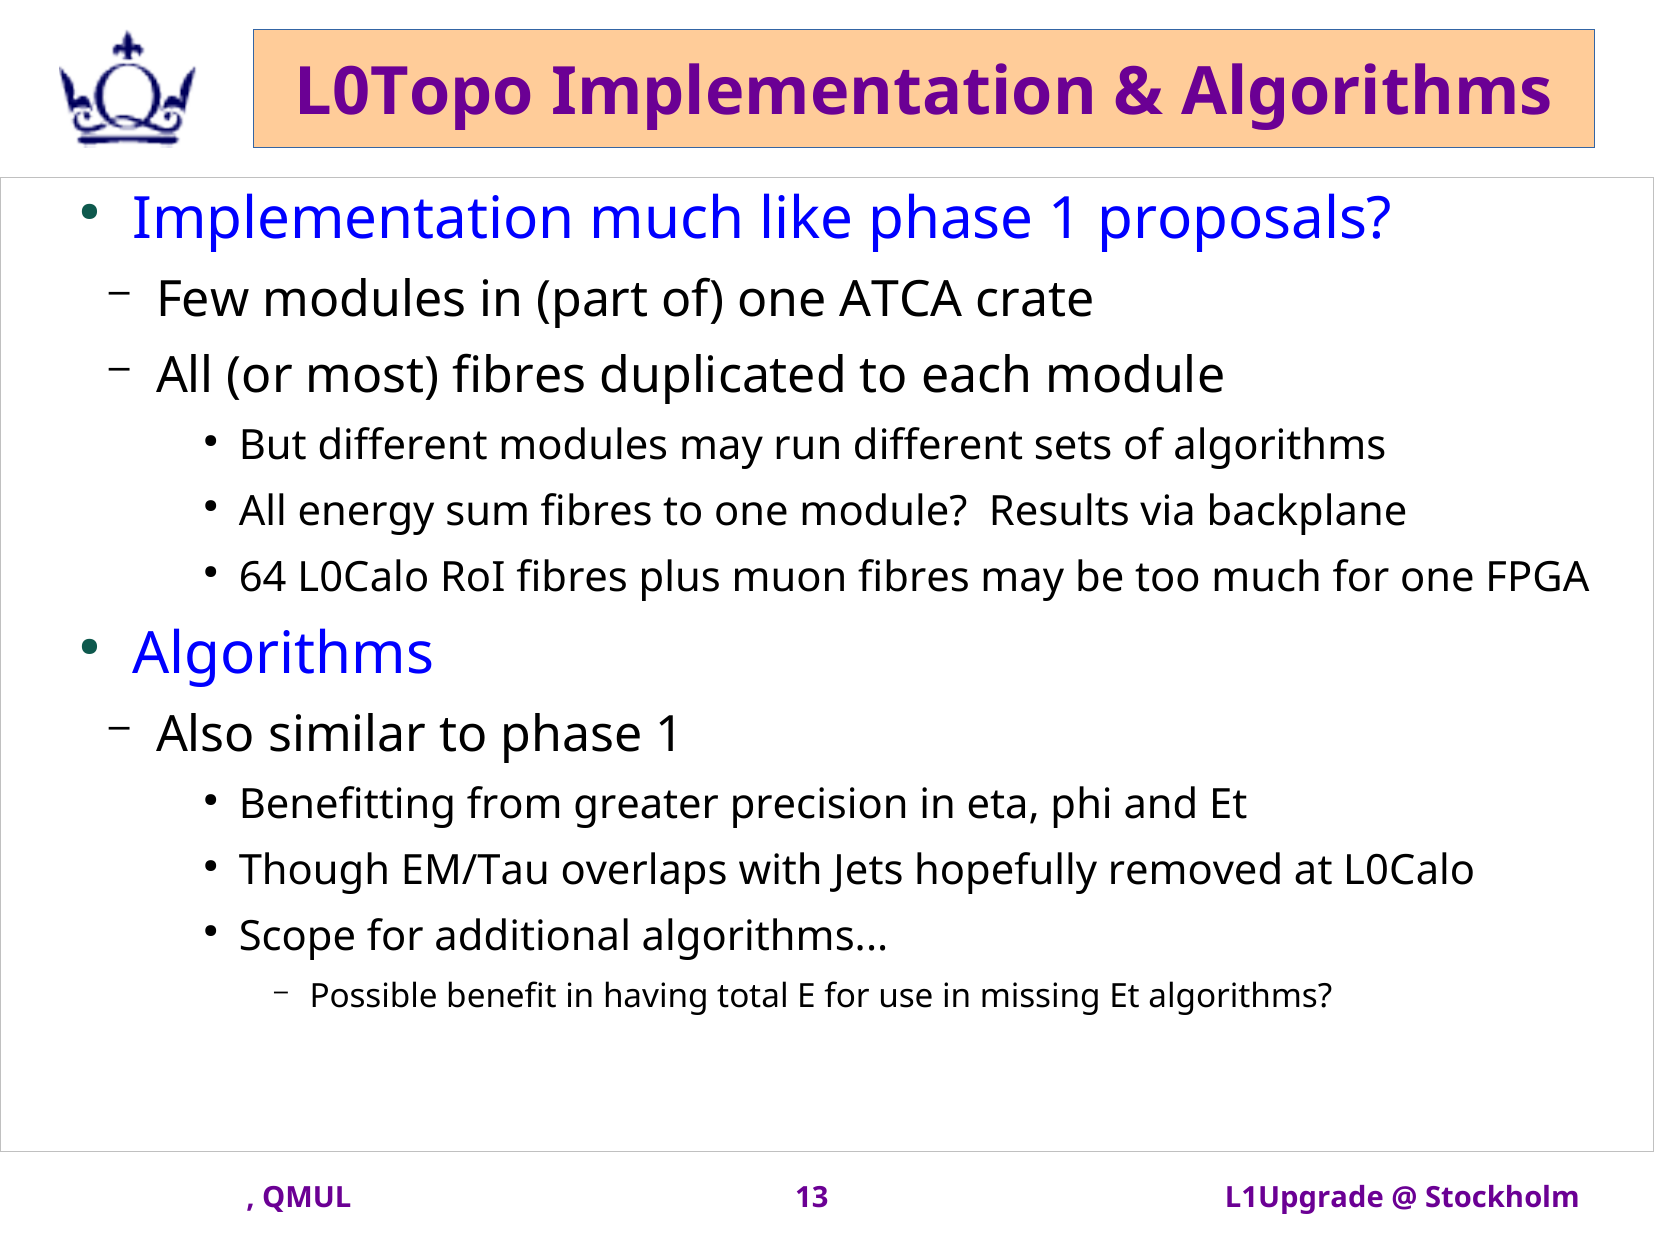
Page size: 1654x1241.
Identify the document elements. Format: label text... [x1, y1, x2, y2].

list Implementation much like phase 1 proposals? Few modules in (part of) one ATCA crate All (or most) fibres duplicated to each module But different modules may run different sets of algorithms All energy sum fibres to one module? Results via backplane 64 L0Calo RoI fibres plus muon fibres may be too much for one FPGA Algorithms Also similar to phase 1 Benefitting from greater precision in eta, phi and Et Though EM/Tau overlaps with Jets hopefully removed at L0Calo Scope for additional algorithms... Possible benefit in having total E for use in missing Et algorithms? [61, 181, 1633, 1149]
picture [59, 29, 200, 148]
title L0Topo Implementation & Algorithms [253, 29, 1595, 148]
